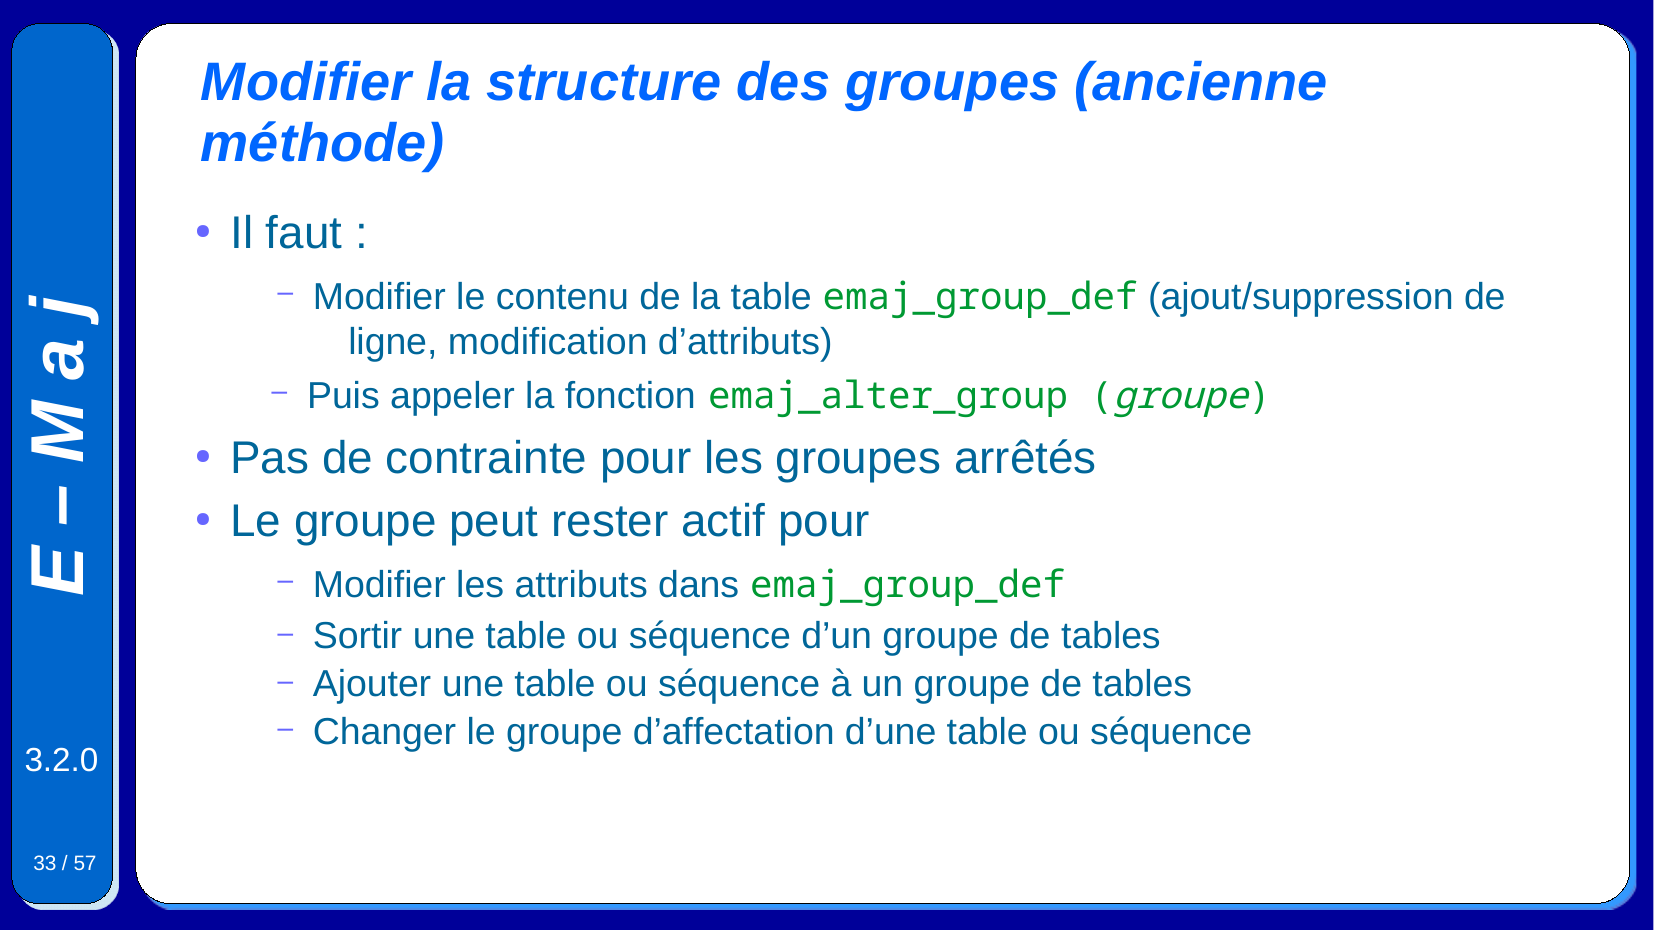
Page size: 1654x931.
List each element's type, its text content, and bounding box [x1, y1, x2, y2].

list Il faut : Modifier le contenu de la table emaj_group_def (ajout/suppression de ligne, modification d’attributs) Puis appeler la fonction emaj_alter_group (groupe) Pas de contrainte pour les groupes arrêtés Le groupe peut rester actif pour Modifier les attributs dans emaj_group_def Sortir une table ou séquence d’un groupe de tables Ajouter une table ou séquence à un groupe de tables Changer le groupe d’affectation d’une table ou séquence [177, 206, 1587, 837]
title Modifier la structure des groupes (ancienne méthode) [200, 34, 1575, 191]
